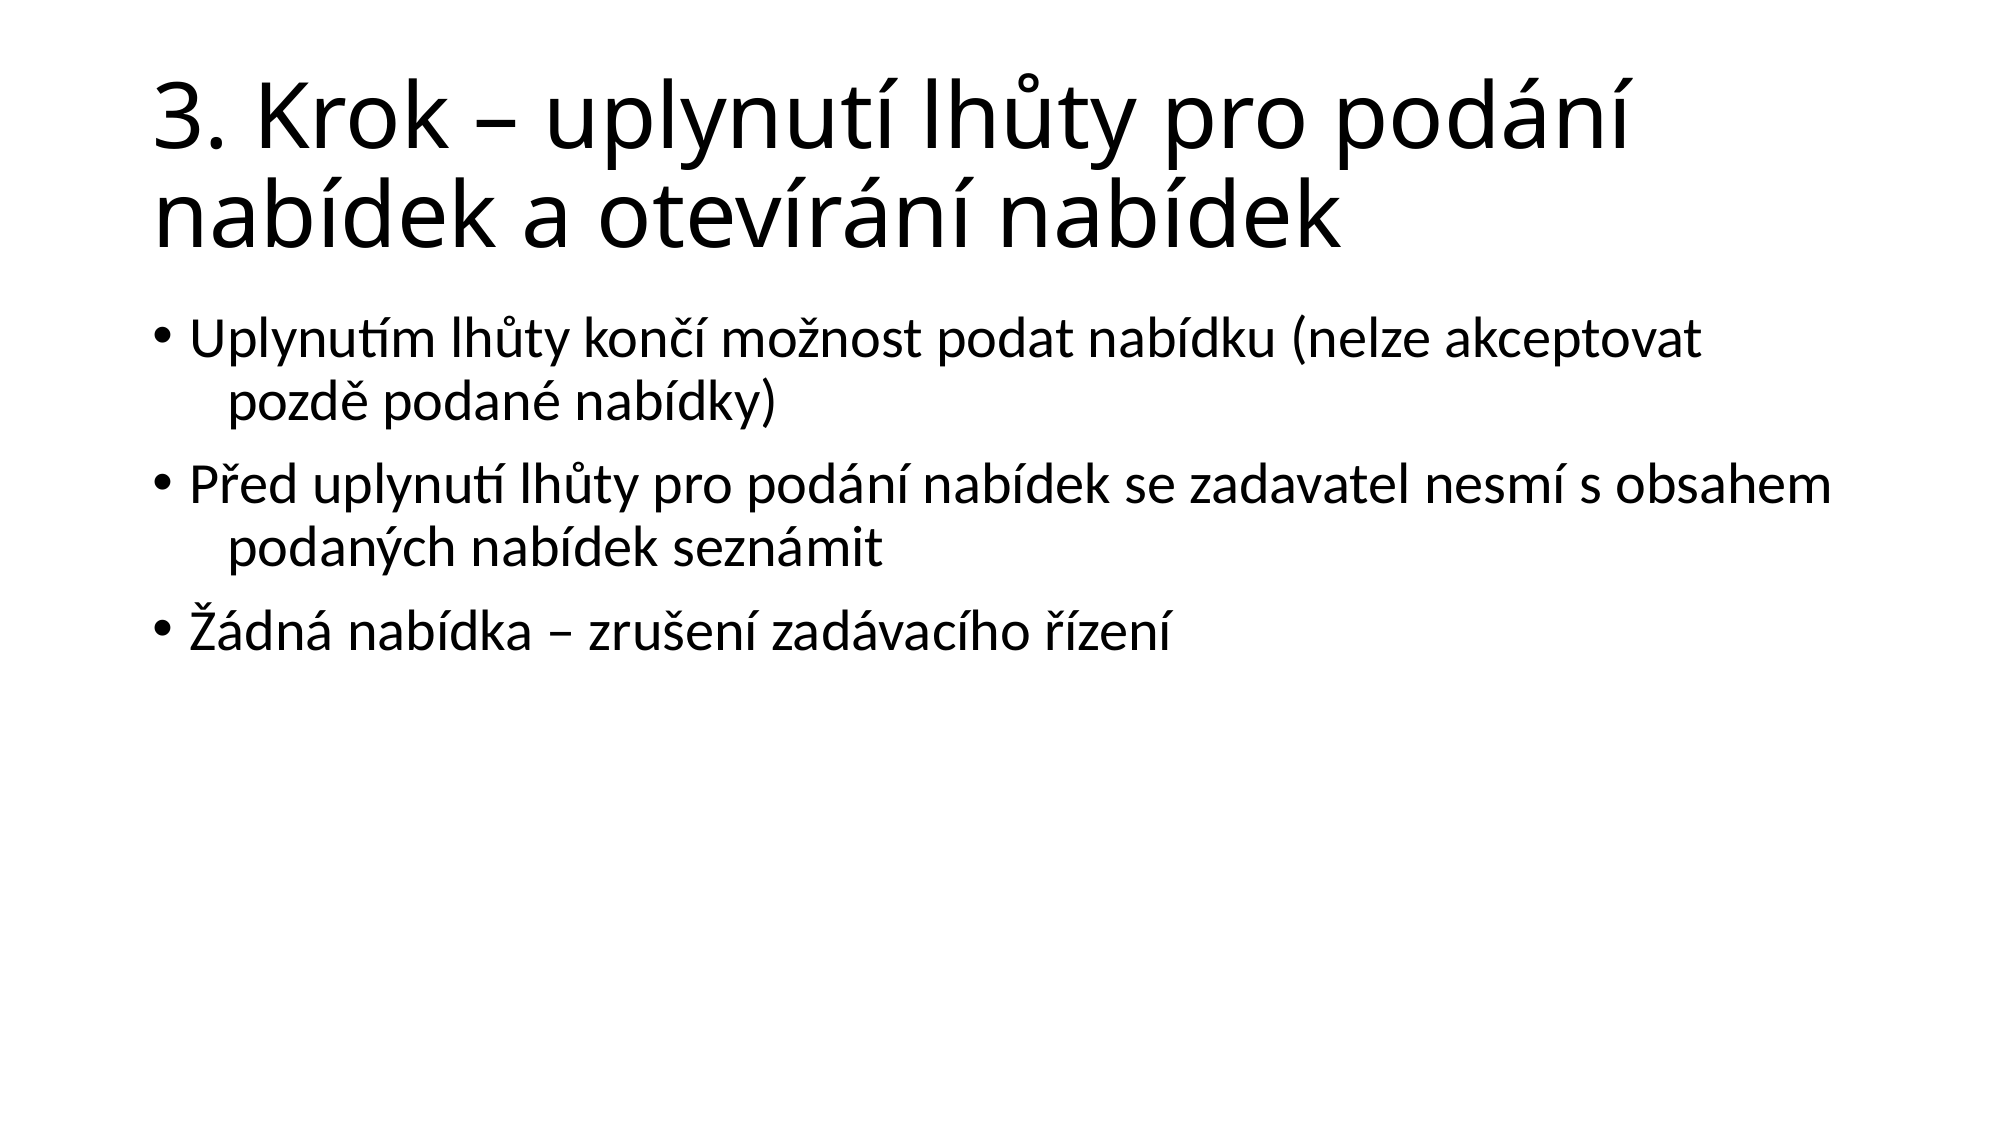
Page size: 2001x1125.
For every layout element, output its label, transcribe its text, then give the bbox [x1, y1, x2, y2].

list Uplynutím lhůty končí možnost podat nabídku (nelze akceptovat pozdě podané nabídky) Před uplynutí lhůty pro podání nabídek se zadavatel nesmí s obsahem podaných nabídek seznámit Žádná nabídka – zrušení zadávacího řízení [137, 299, 1863, 1014]
title 3. Krok – uplynutí lhůty pro podání nabídek a otevírání nabídek [137, 59, 1863, 278]
